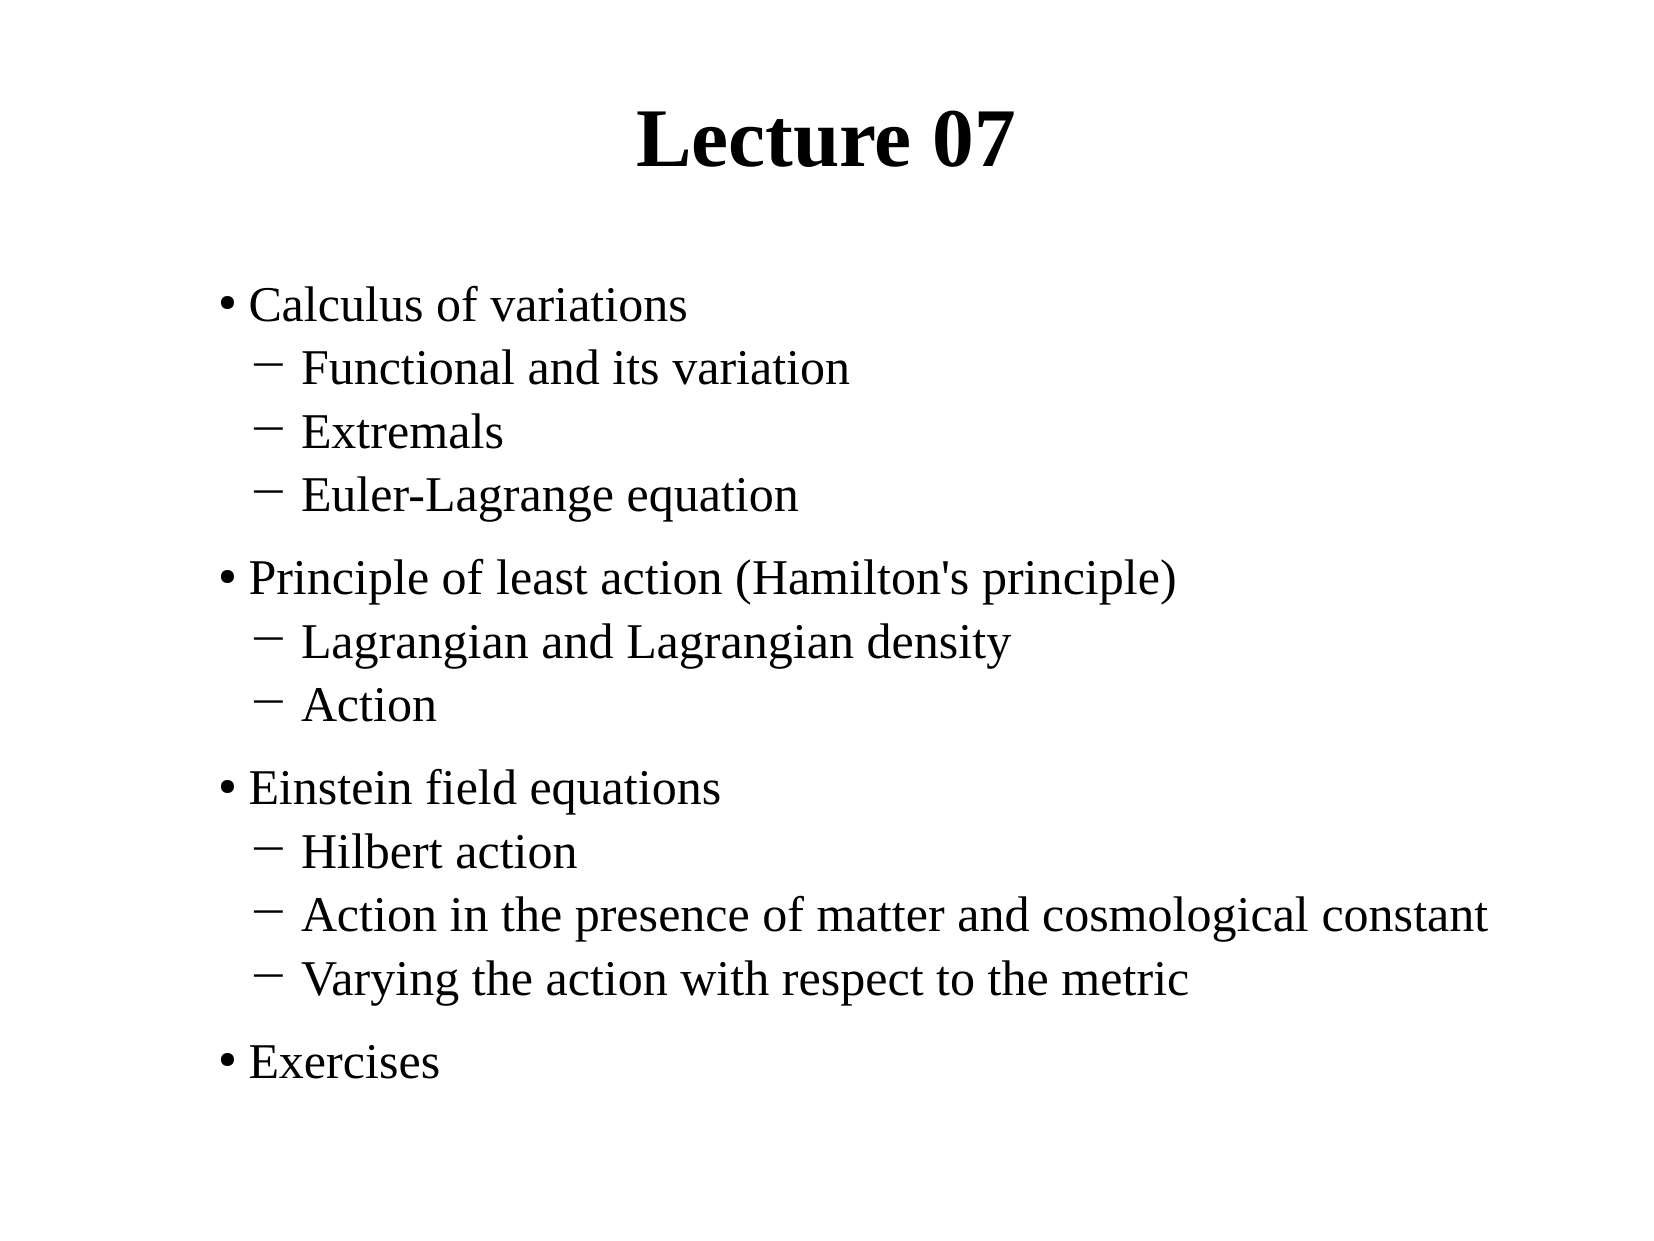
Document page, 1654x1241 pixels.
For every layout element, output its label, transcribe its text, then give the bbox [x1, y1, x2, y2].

list Calculus of variations Functional and its variation Extremals Euler-Lagrange equation Principle of least action (Hamilton's principle) Lagrangian and Lagrangian density Action Einstein field equations Hilbert action Action in the presence of matter and cosmological constant Varying the action with respect to the metric Exercises [218, 248, 1613, 1090]
title Lecture 07 [123, 66, 1529, 211]
